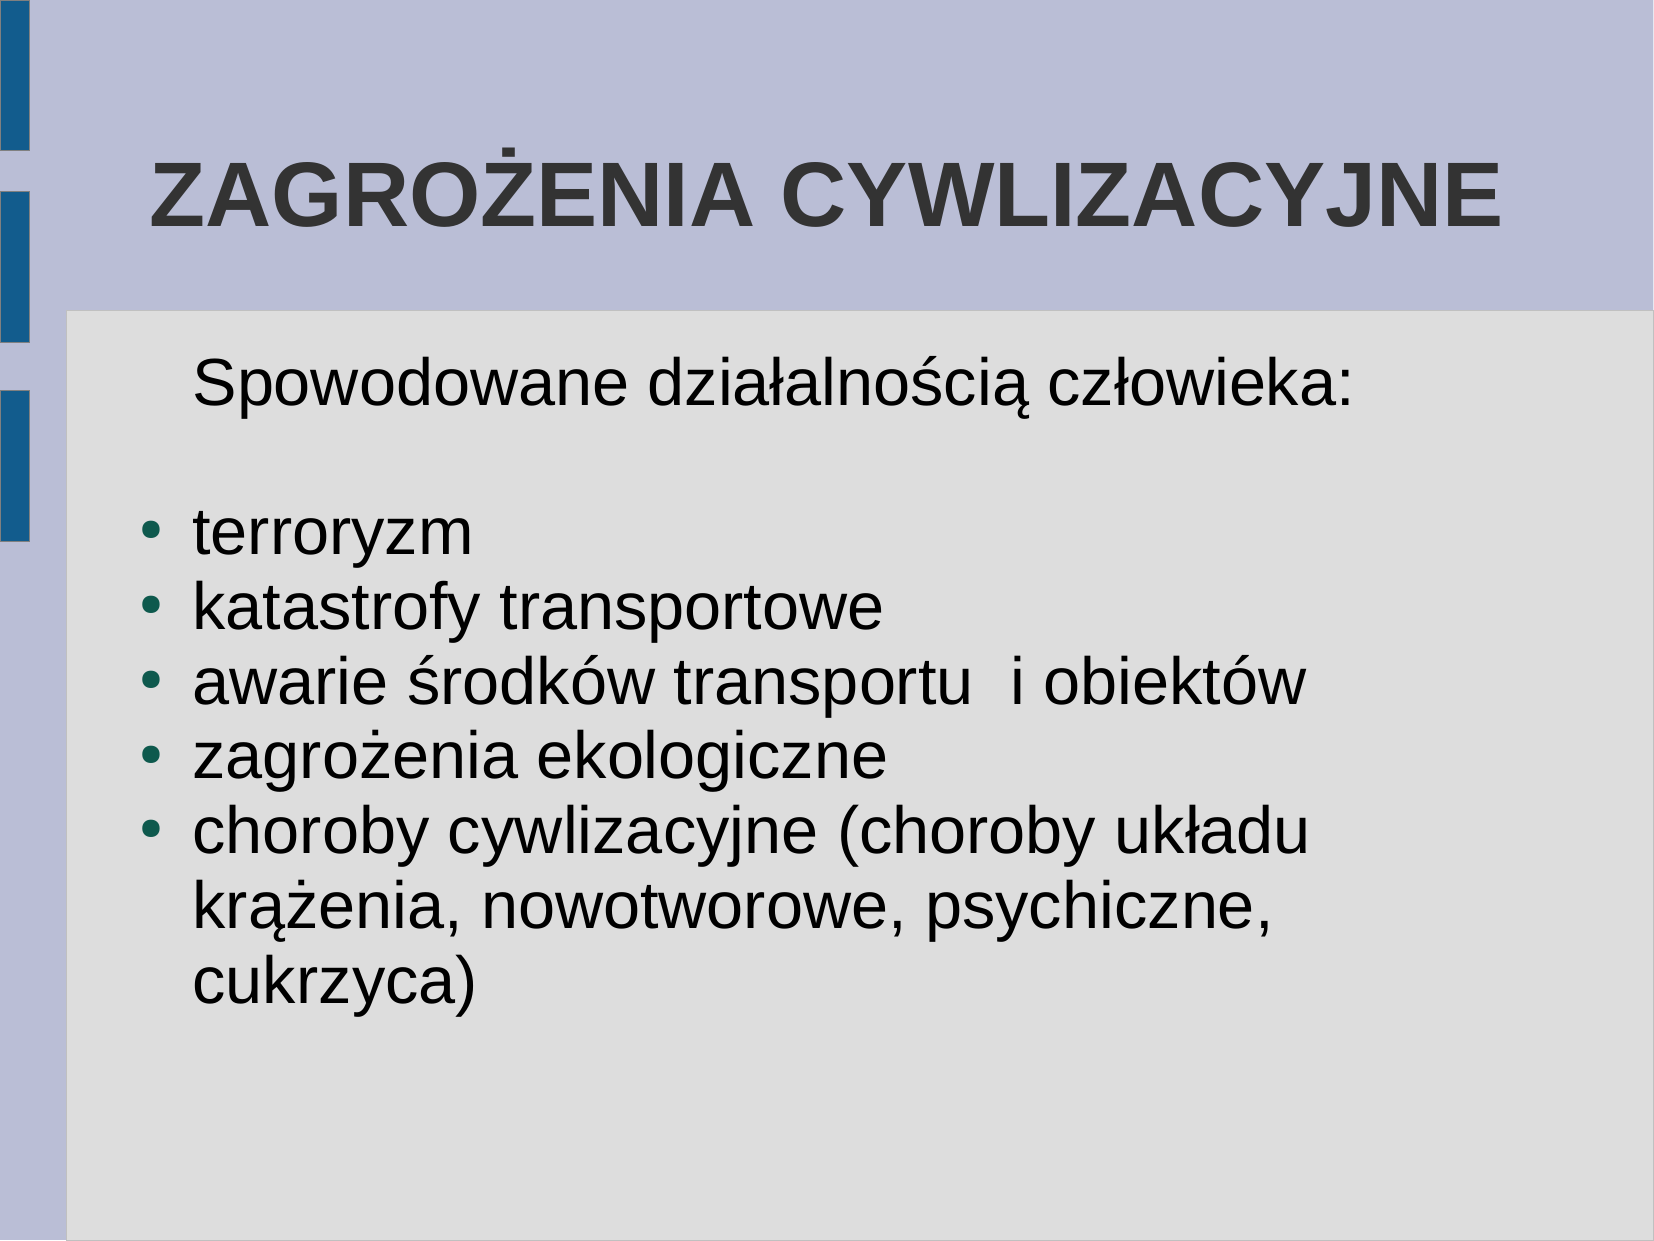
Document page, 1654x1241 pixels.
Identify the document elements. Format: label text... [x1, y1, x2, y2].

list Spowodowane działalnością człowieka: terroryzm katastrofy transportowe awarie środków transportu i obiektów zagrożenia ekologiczne choroby cywlizacyjne (choroby układu krążenia, nowotworowe, psychiczne, cukrzyca) [121, 344, 1534, 1127]
title ZAGROŻENIA CYWLIZACYJNE [121, 91, 1534, 299]
